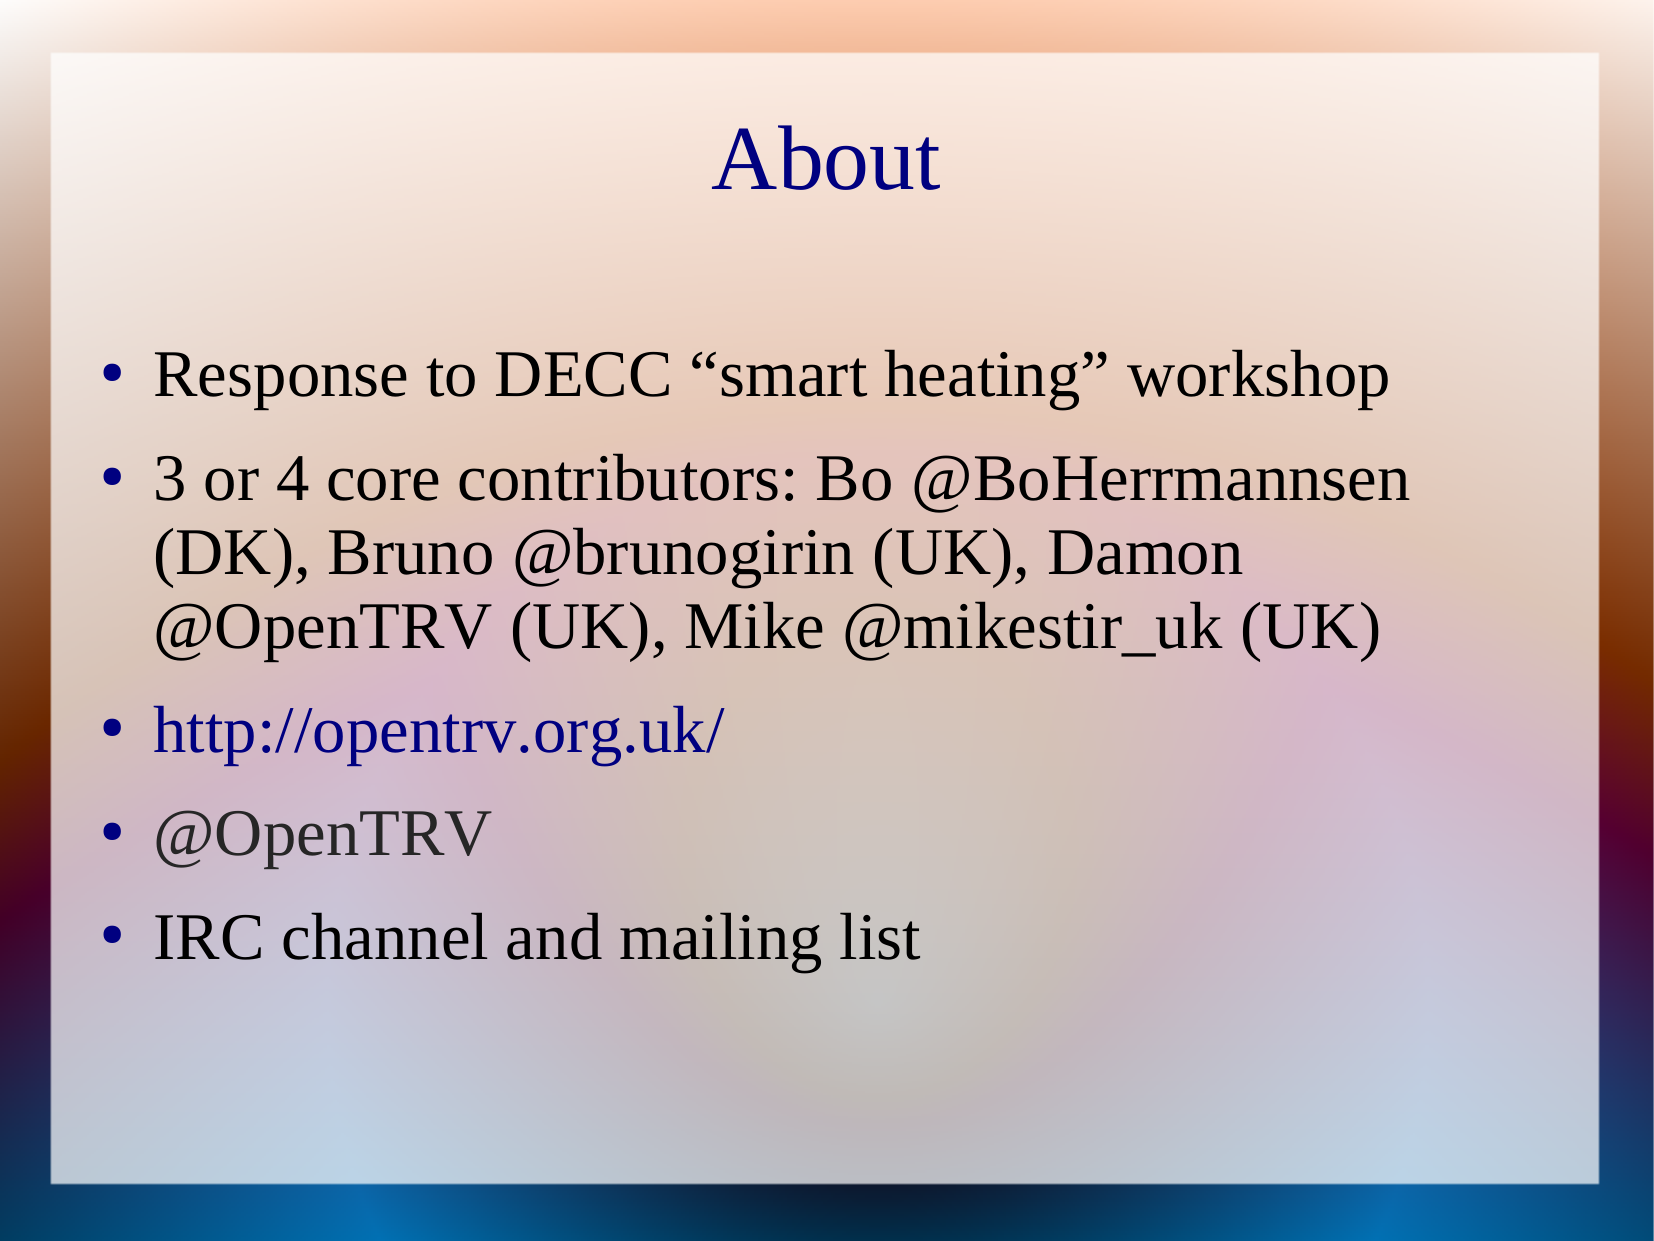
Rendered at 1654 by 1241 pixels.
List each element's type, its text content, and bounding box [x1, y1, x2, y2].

list Response to DECC “smart heating” workshop 3 or 4 core contributors: Bo @BoHerrmannsen (DK), Bruno @brunogirin (UK), Damon @OpenTRV (UK), Mike @mikestir_uk (UK) http://opentrv.org.uk/ @OpenTRV IRC channel and mailing list [82, 337, 1571, 1057]
picture [0, 0, 1654, 1241]
title About [82, 55, 1571, 263]
